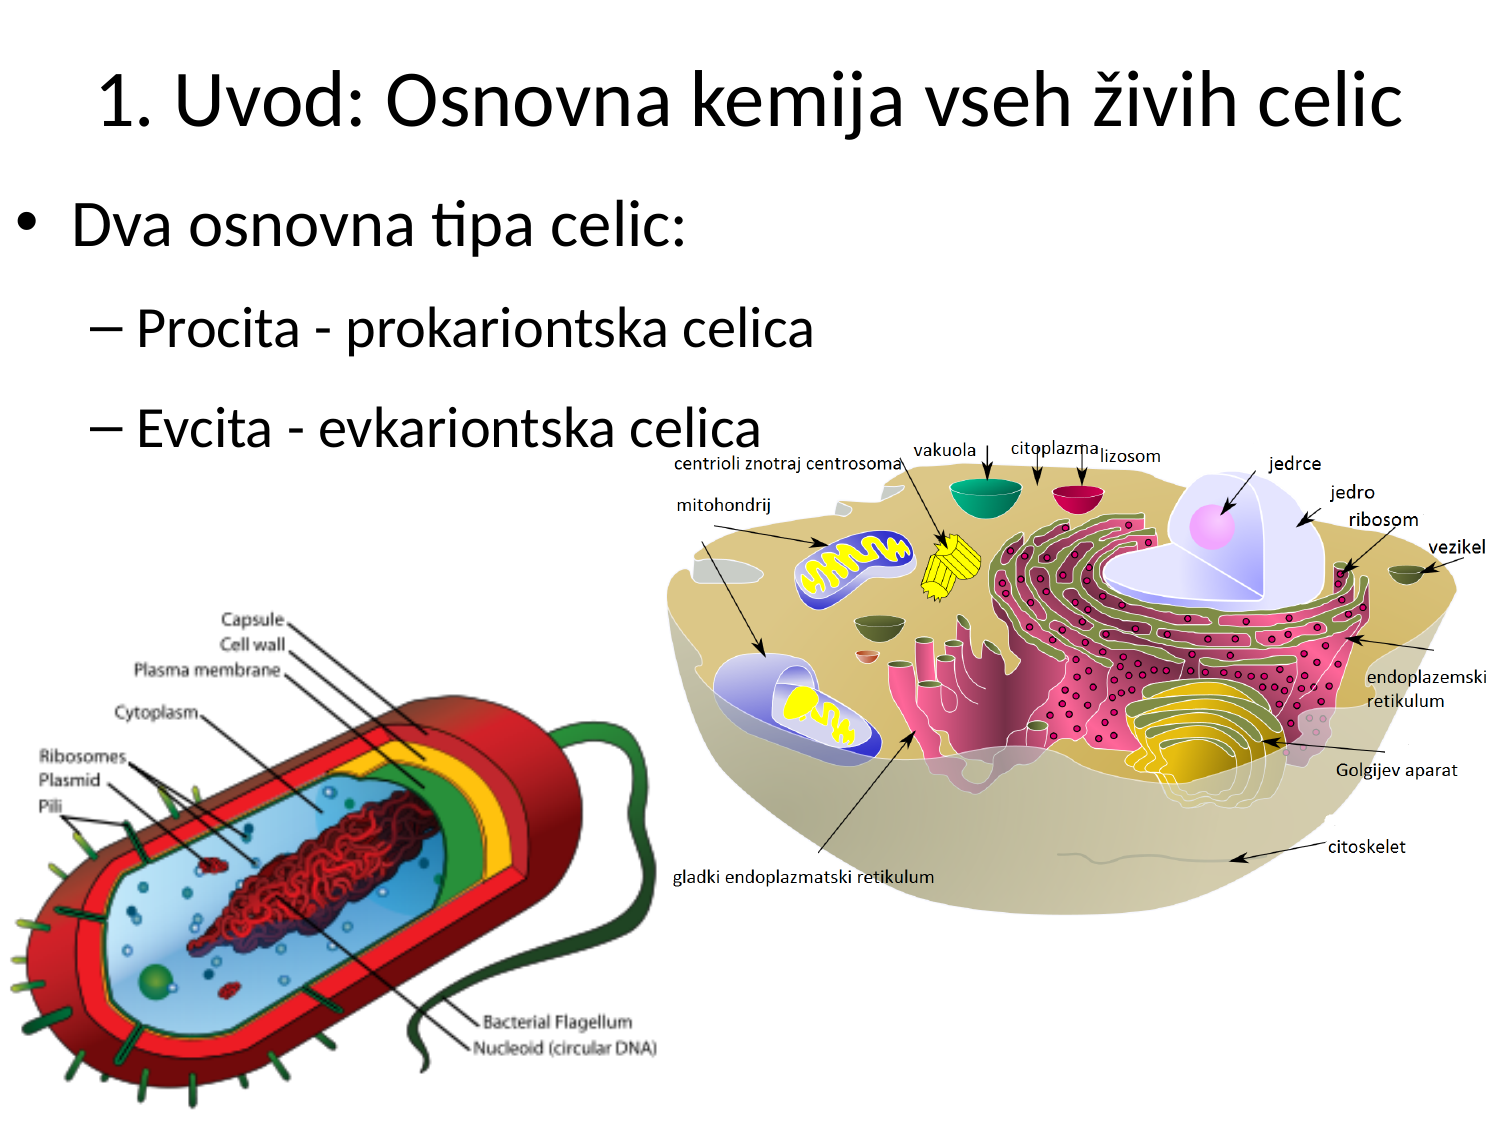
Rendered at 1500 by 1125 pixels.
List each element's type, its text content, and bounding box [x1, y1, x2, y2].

list Dva osnovna tipa celic: Procita - prokariontska celica Evcita - evkariontska celica [0, 172, 1500, 1125]
title 1. Uvod: Osnovna kemija vseh živih celic [0, 0, 1500, 172]
picture [0, 582, 668, 1125]
